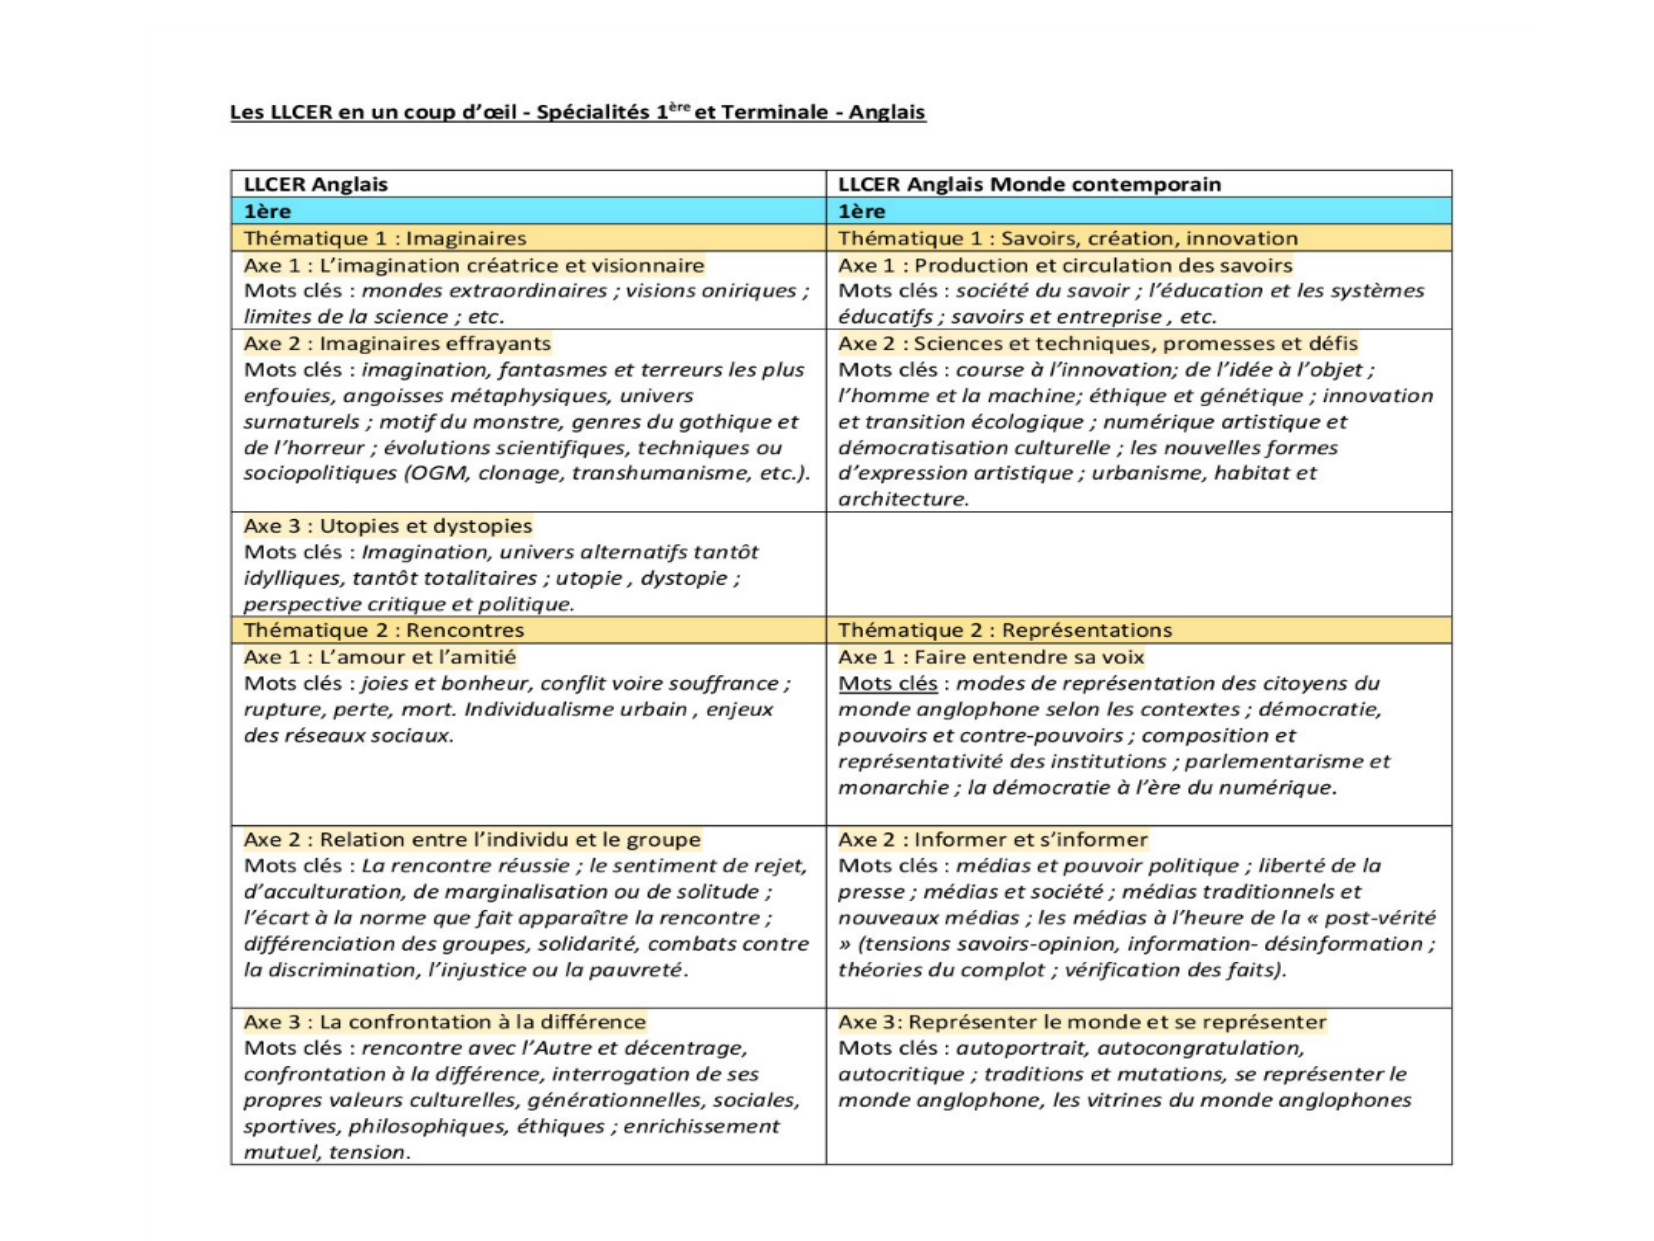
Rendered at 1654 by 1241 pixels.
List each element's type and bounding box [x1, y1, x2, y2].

picture [147, 29, 1536, 1241]
